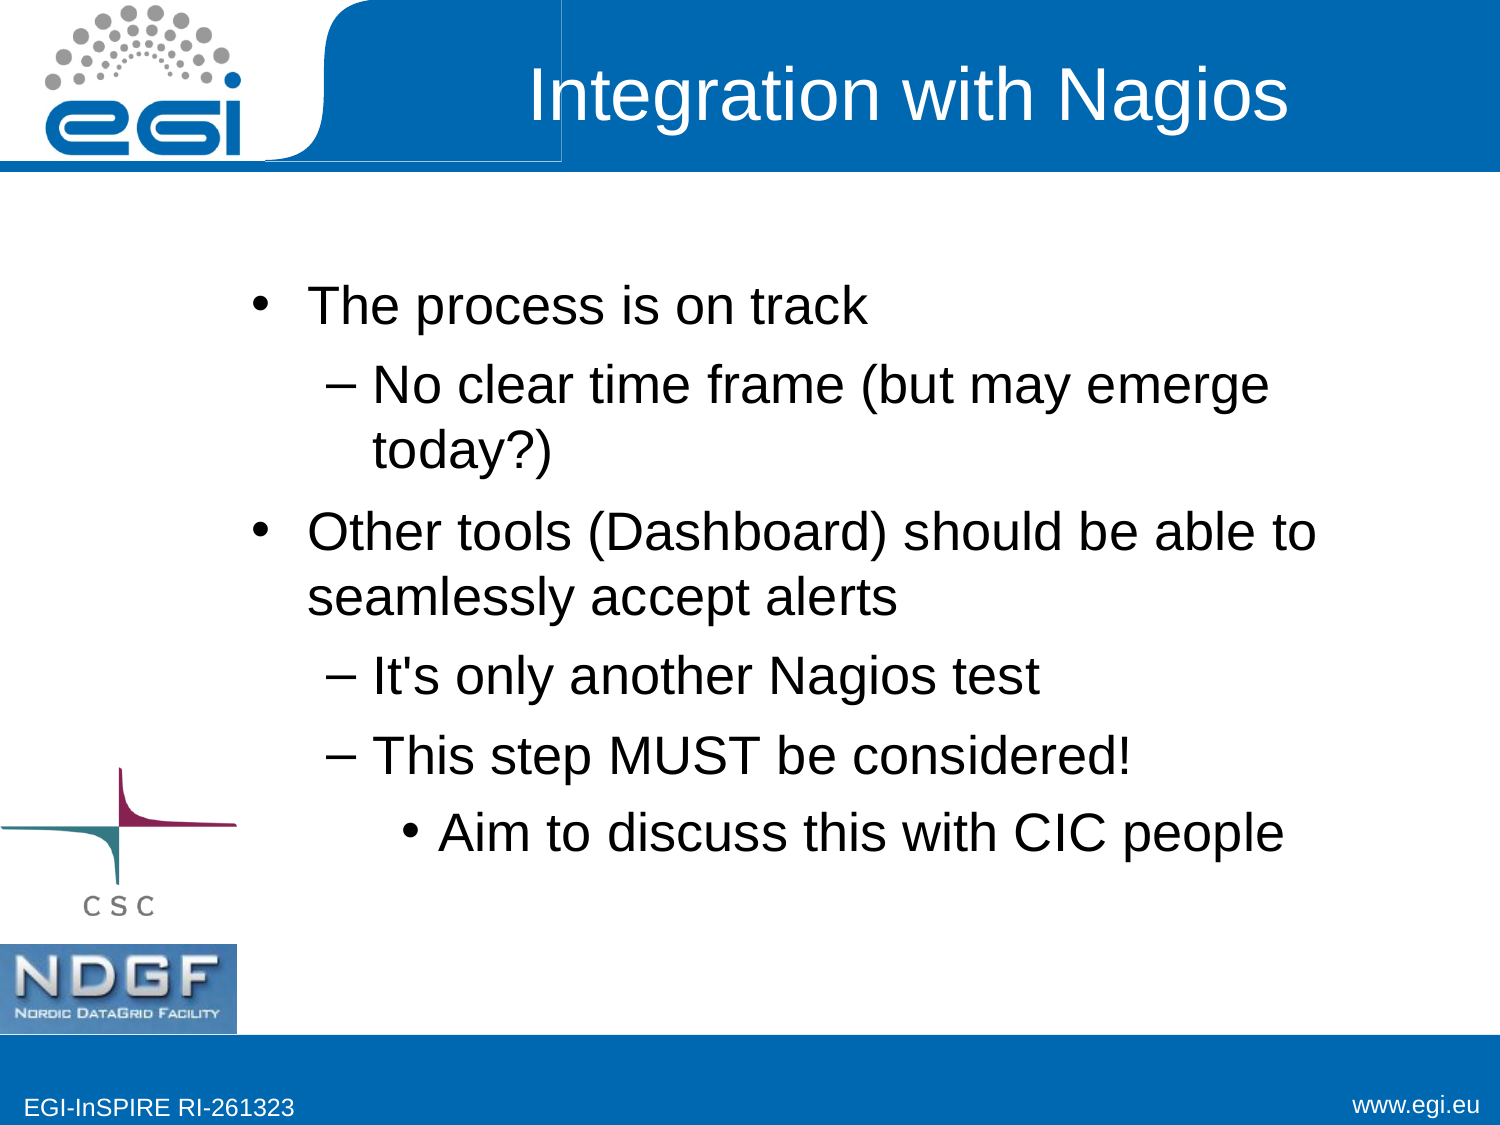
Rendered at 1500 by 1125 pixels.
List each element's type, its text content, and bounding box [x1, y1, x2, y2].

picture [0, 0, 265, 161]
title Integration with Nagios [348, 0, 1471, 208]
picture [0, 944, 237, 1034]
list The process is on track No clear time frame (but may emerge today?) Other tools (Dashboard) should be able to seamlessly accept alerts It's only another Nagios test This step MUST be considered! Aim to discuss this with CIC people [236, 262, 1426, 1006]
picture [0, 767, 236, 916]
